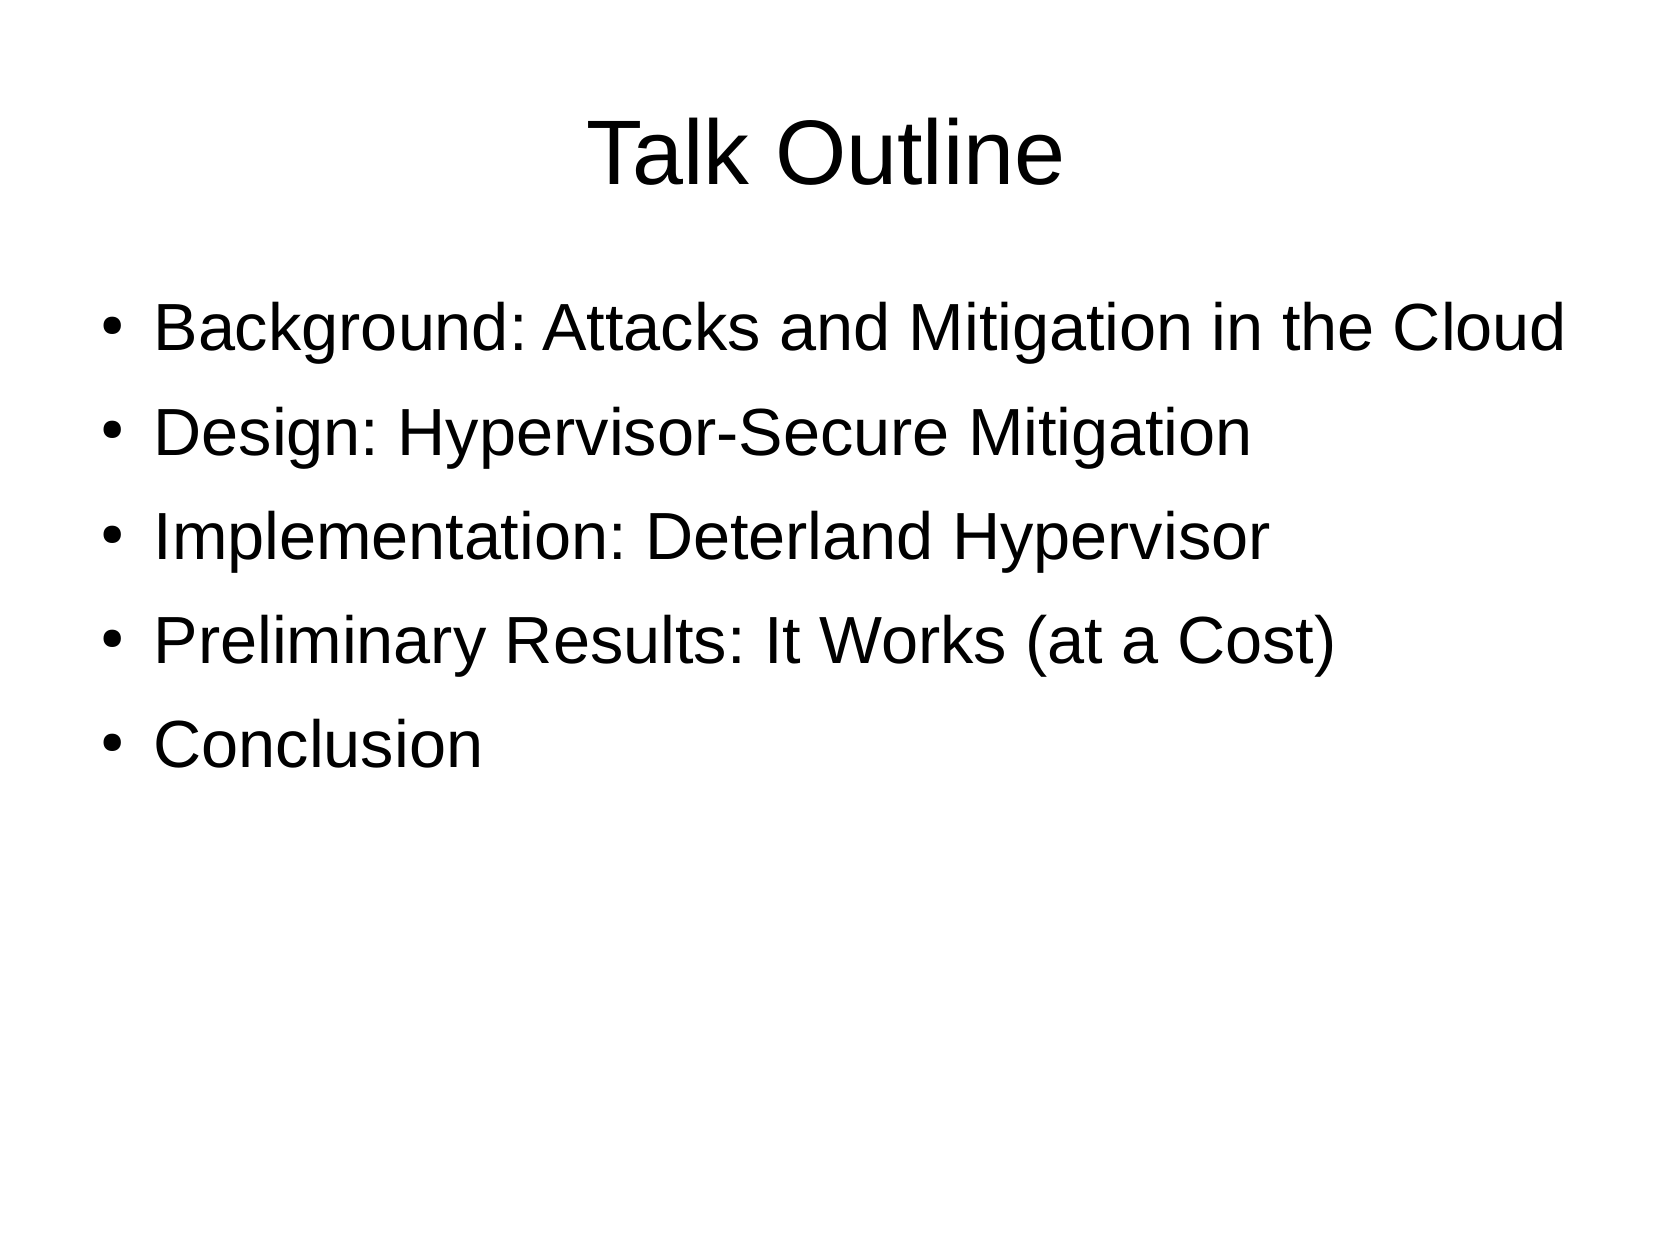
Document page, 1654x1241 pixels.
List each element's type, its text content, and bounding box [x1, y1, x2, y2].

title Talk Outline [82, 49, 1571, 257]
list Background: Attacks and Mitigation in the Cloud Design: Hypervisor-Secure Mitigation Implementation: Deterland Hypervisor Preliminary Results: It Works (at a Cost) Conclusion [82, 290, 1571, 1010]
